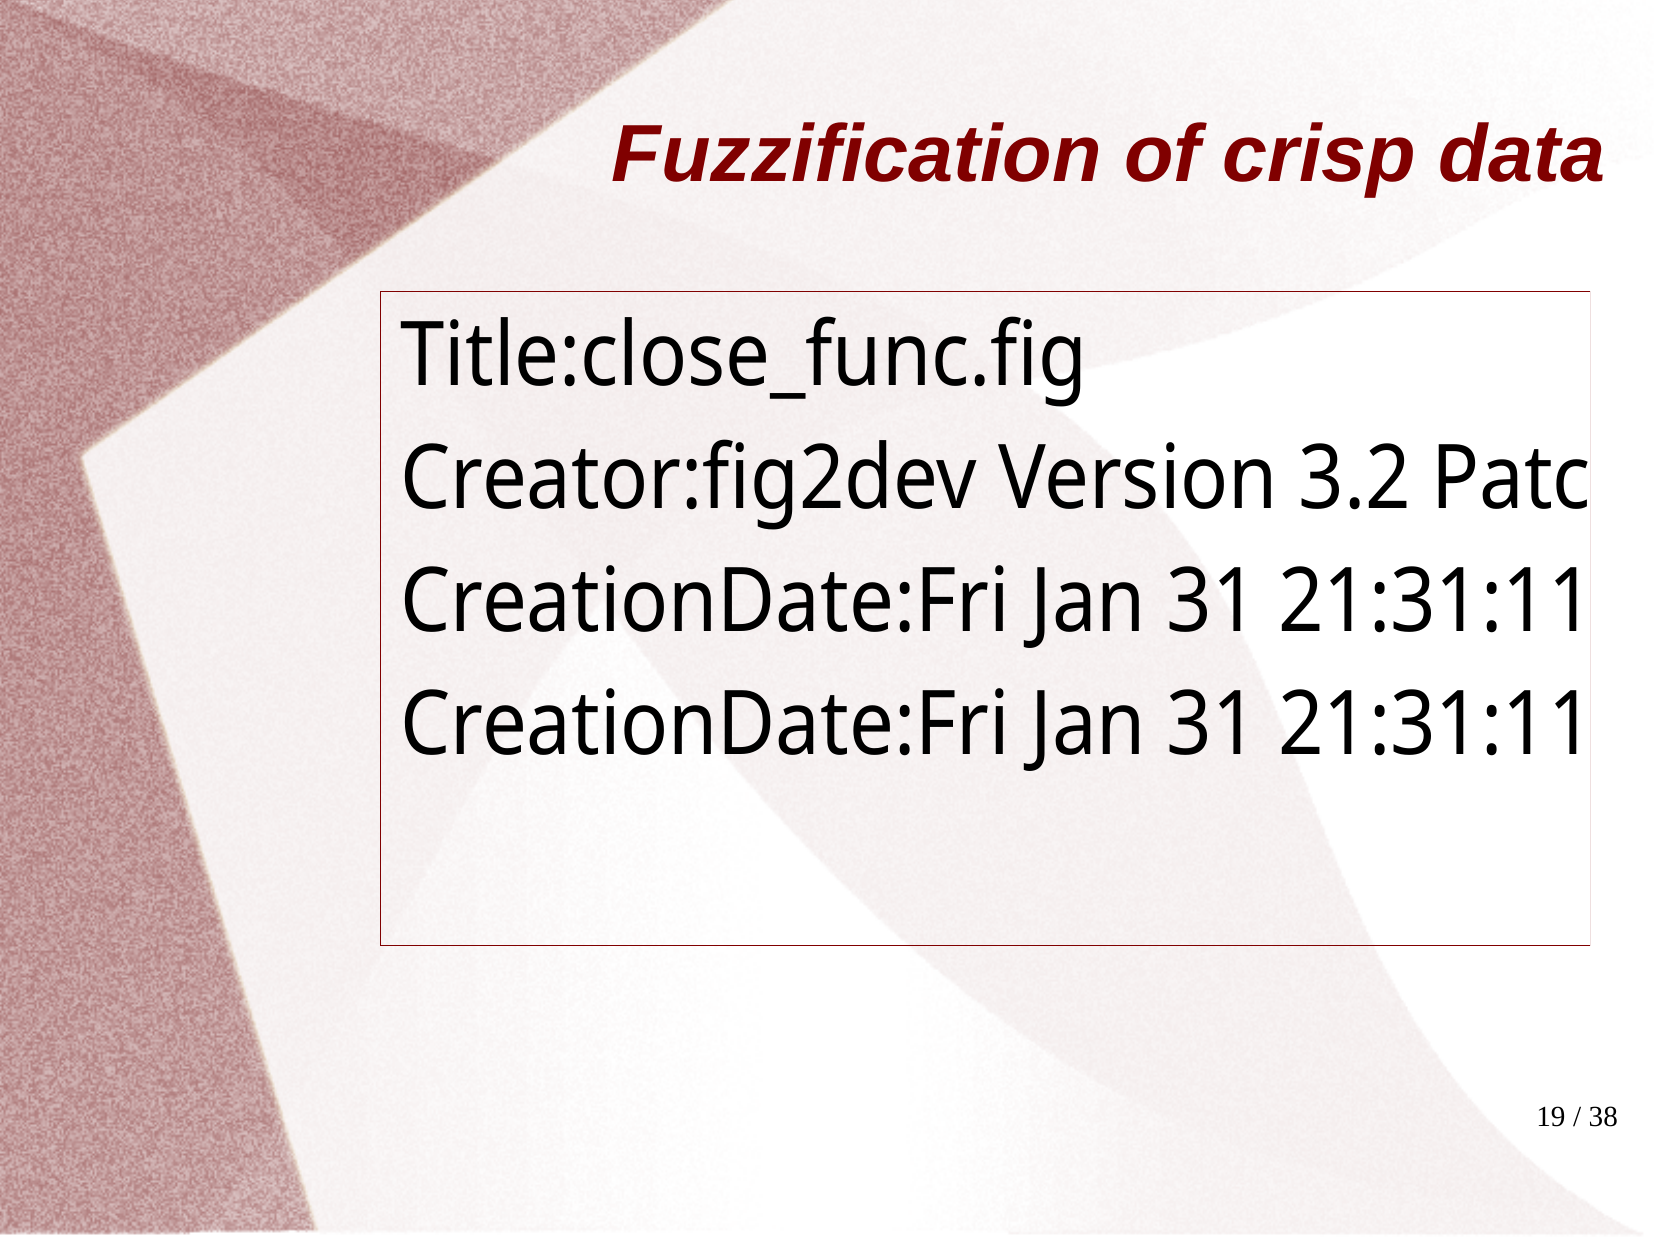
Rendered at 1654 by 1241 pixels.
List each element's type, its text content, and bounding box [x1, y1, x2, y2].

picture [0, 0, 1654, 1241]
title Fuzzification of crisp data [596, 49, 1607, 257]
